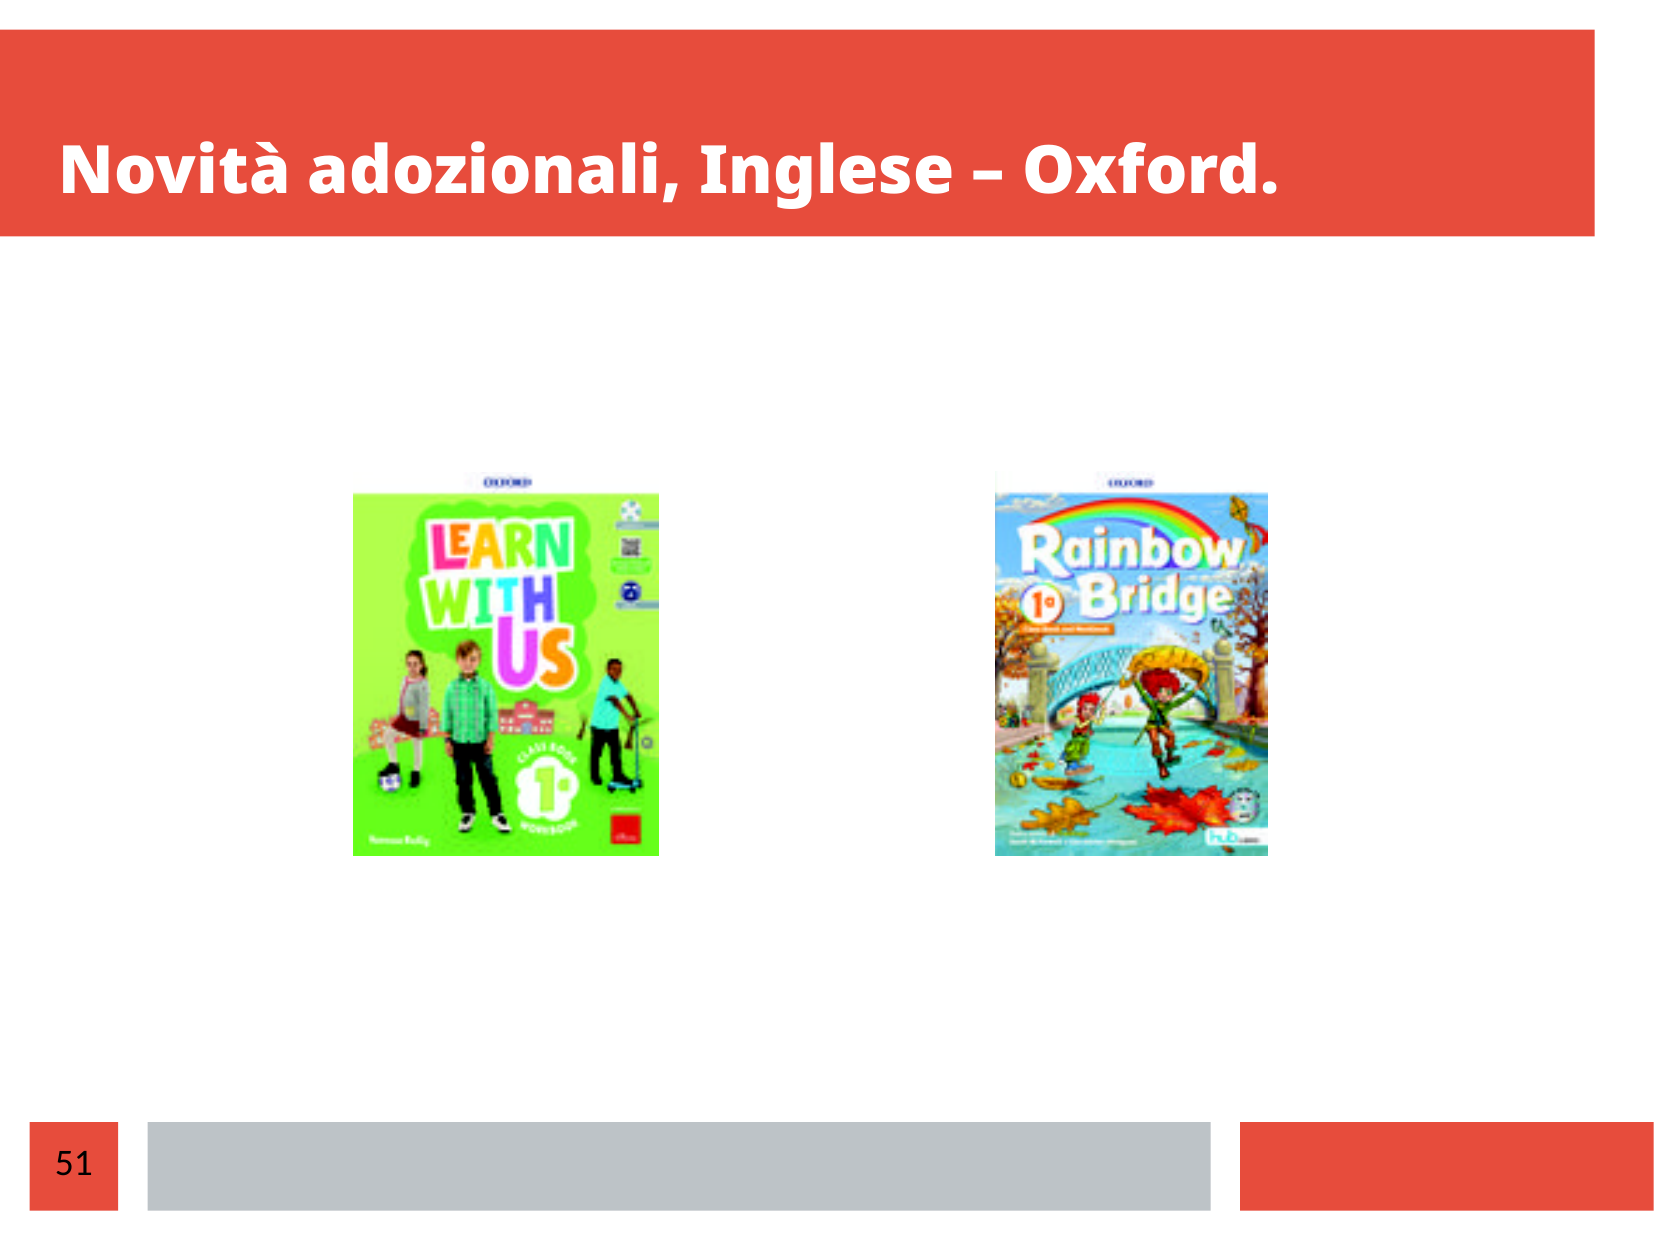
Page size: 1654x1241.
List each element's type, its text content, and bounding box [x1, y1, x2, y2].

picture [353, 472, 659, 856]
picture [995, 471, 1268, 856]
title Novità adozionali, Inglese – Oxford. [59, 59, 1595, 207]
text_box <numero> [29, 1122, 119, 1211]
